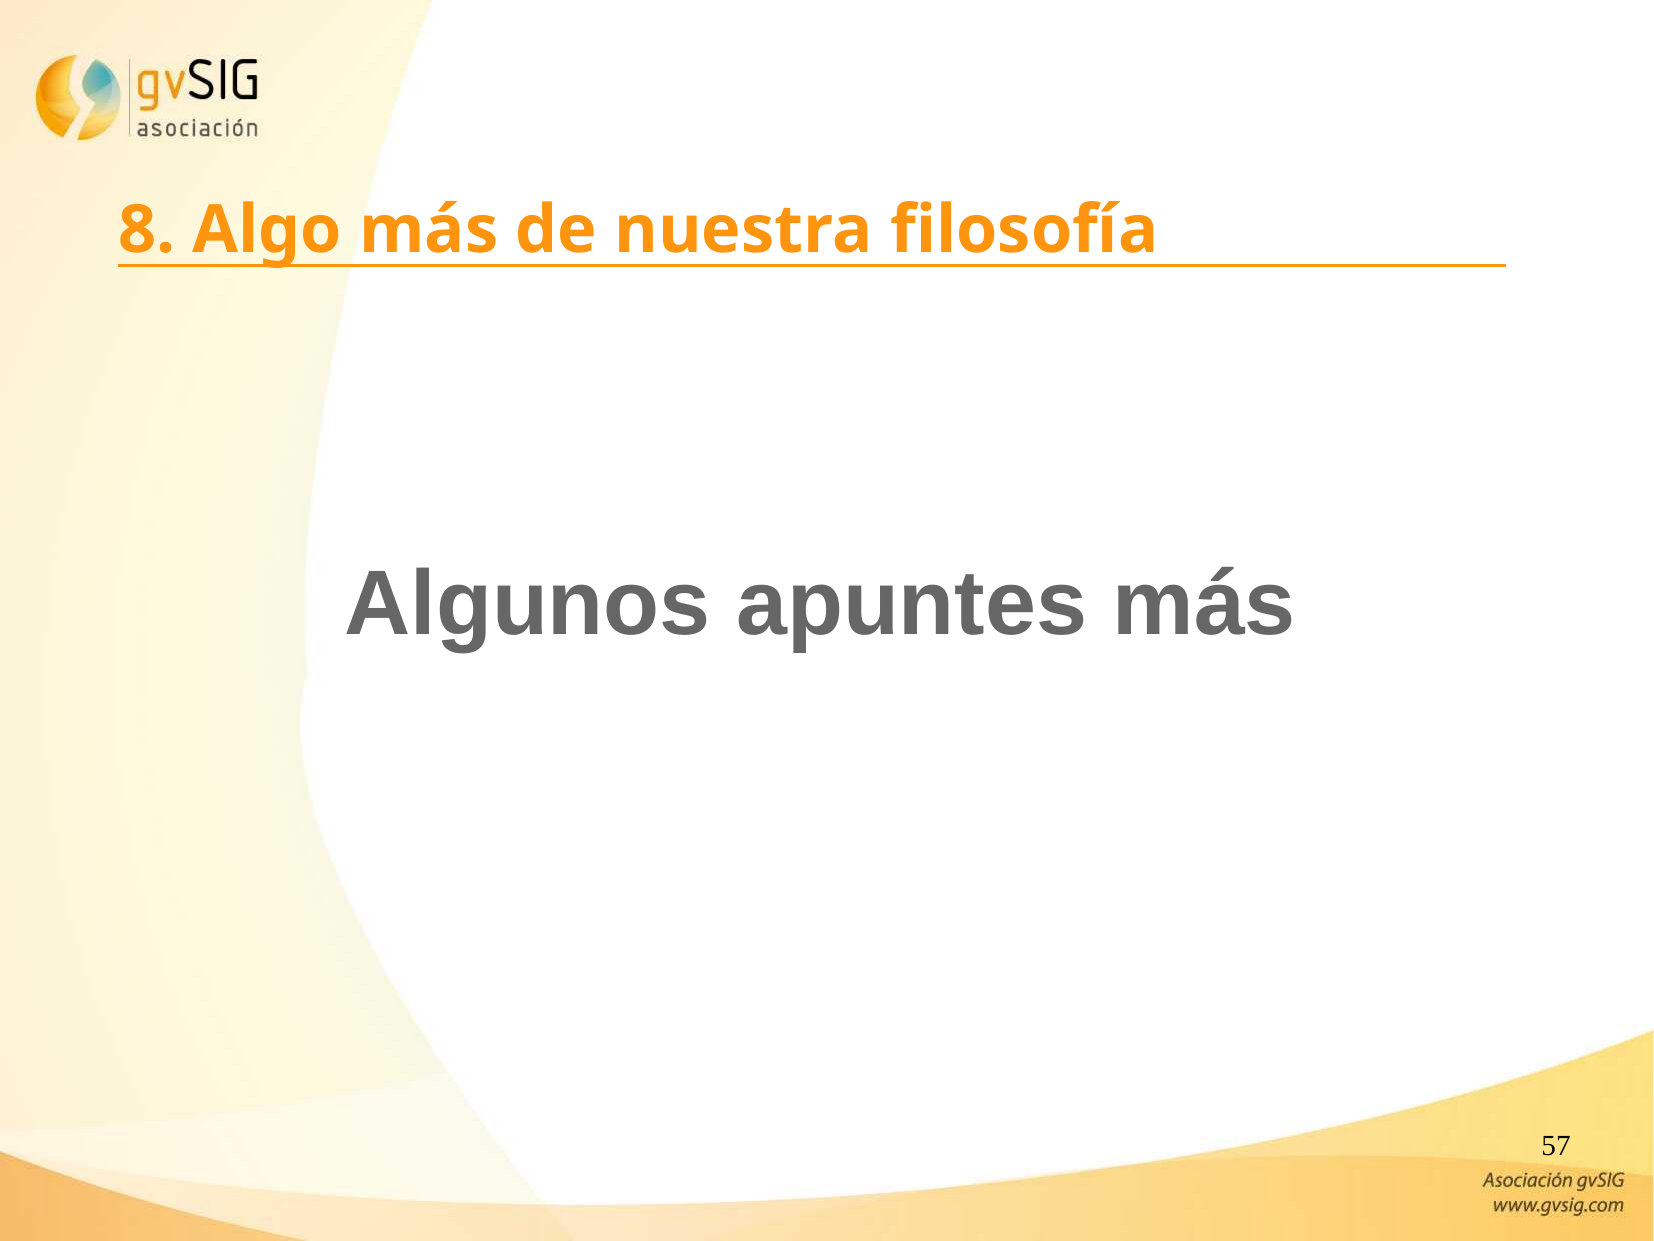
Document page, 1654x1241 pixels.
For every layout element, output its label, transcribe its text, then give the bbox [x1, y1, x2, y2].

title 8. Algo más de nuestra filosofía [118, 177, 1607, 276]
picture [0, 0, 1654, 1241]
text_box Algunos apuntes más [112, 544, 1530, 662]
